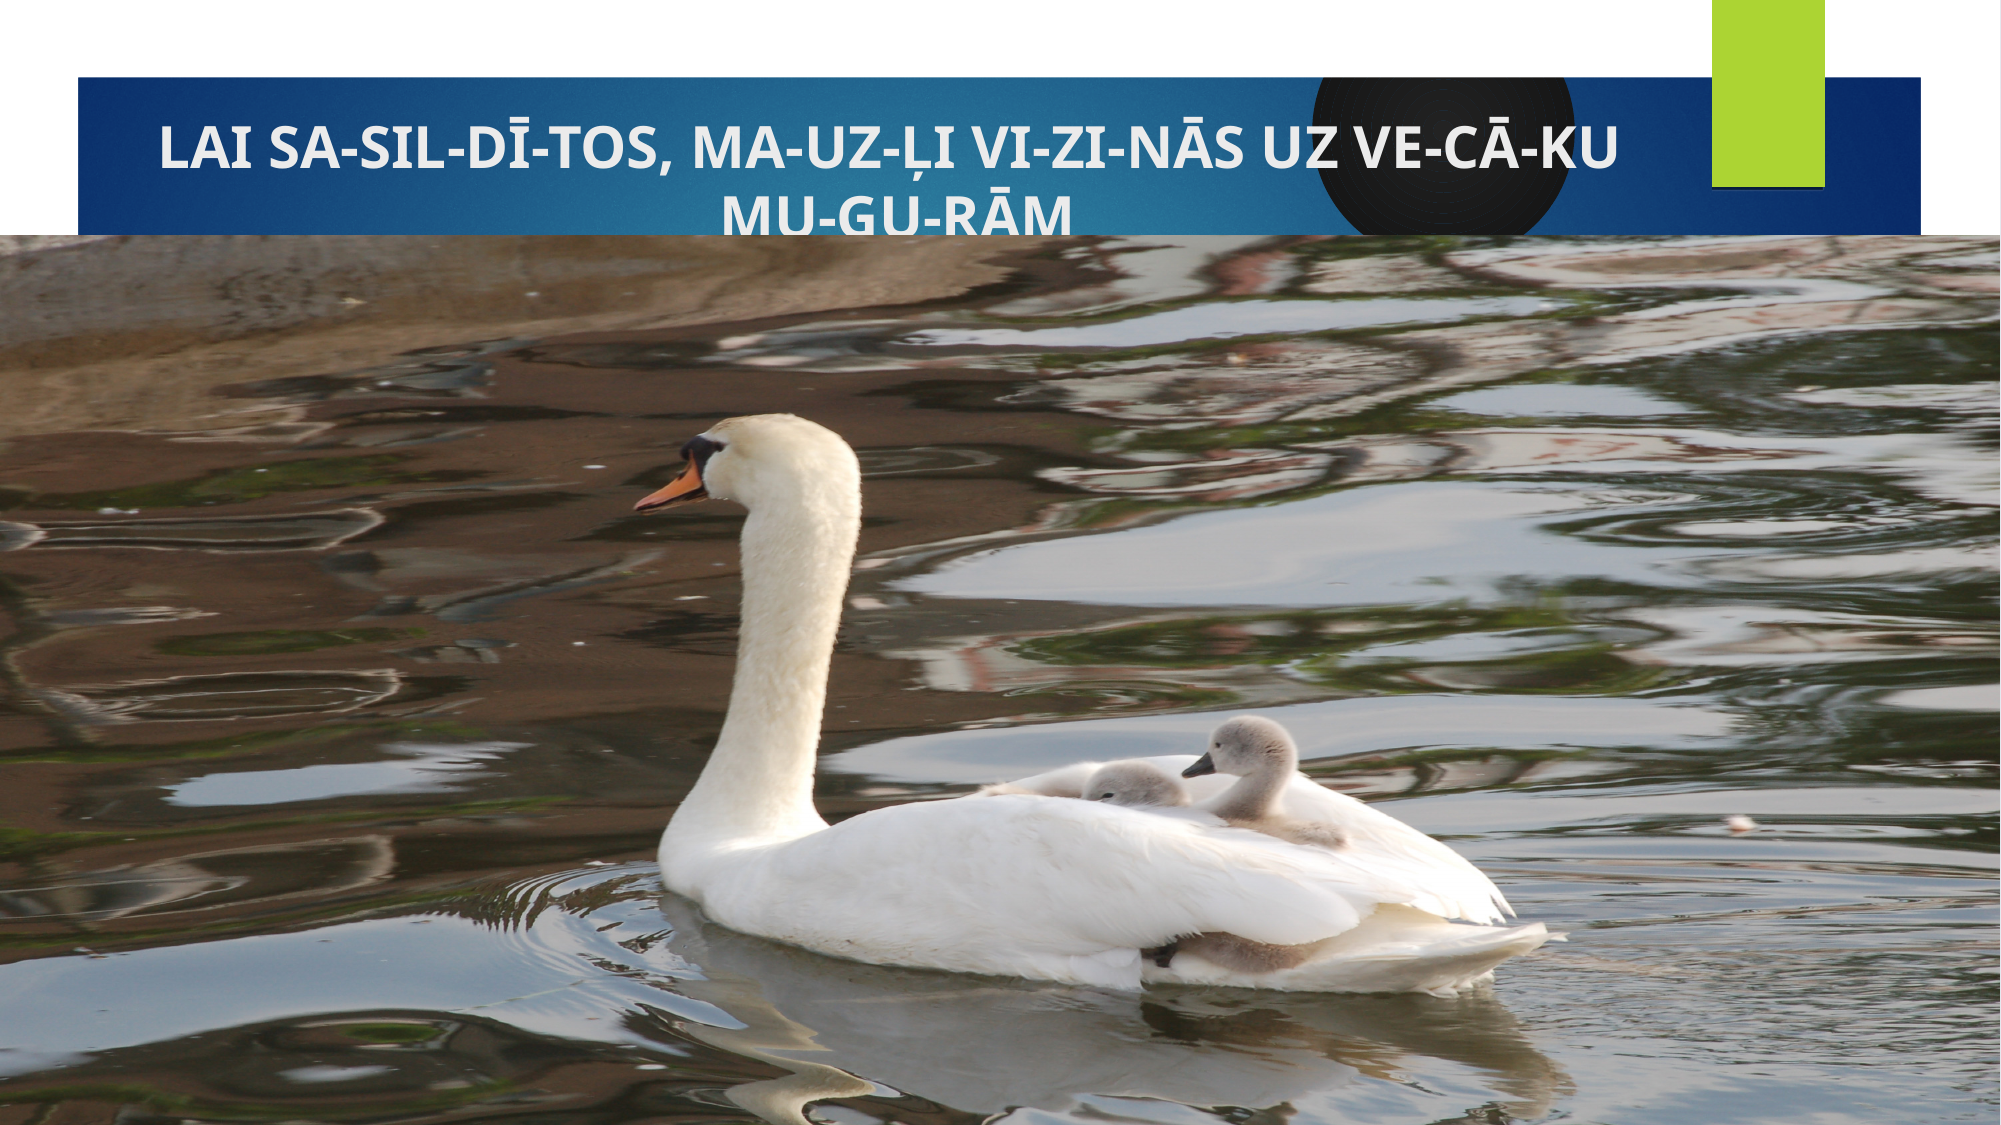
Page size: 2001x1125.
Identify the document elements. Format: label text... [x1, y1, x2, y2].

title LAI SA-SIL-DĪ-TOS, MA-UZ-ĻI VI-ZI-NĀS UZ VE-CĀ-KU MU-GU-RĀM [96, 102, 1699, 219]
picture [0, 235, 2000, 1125]
